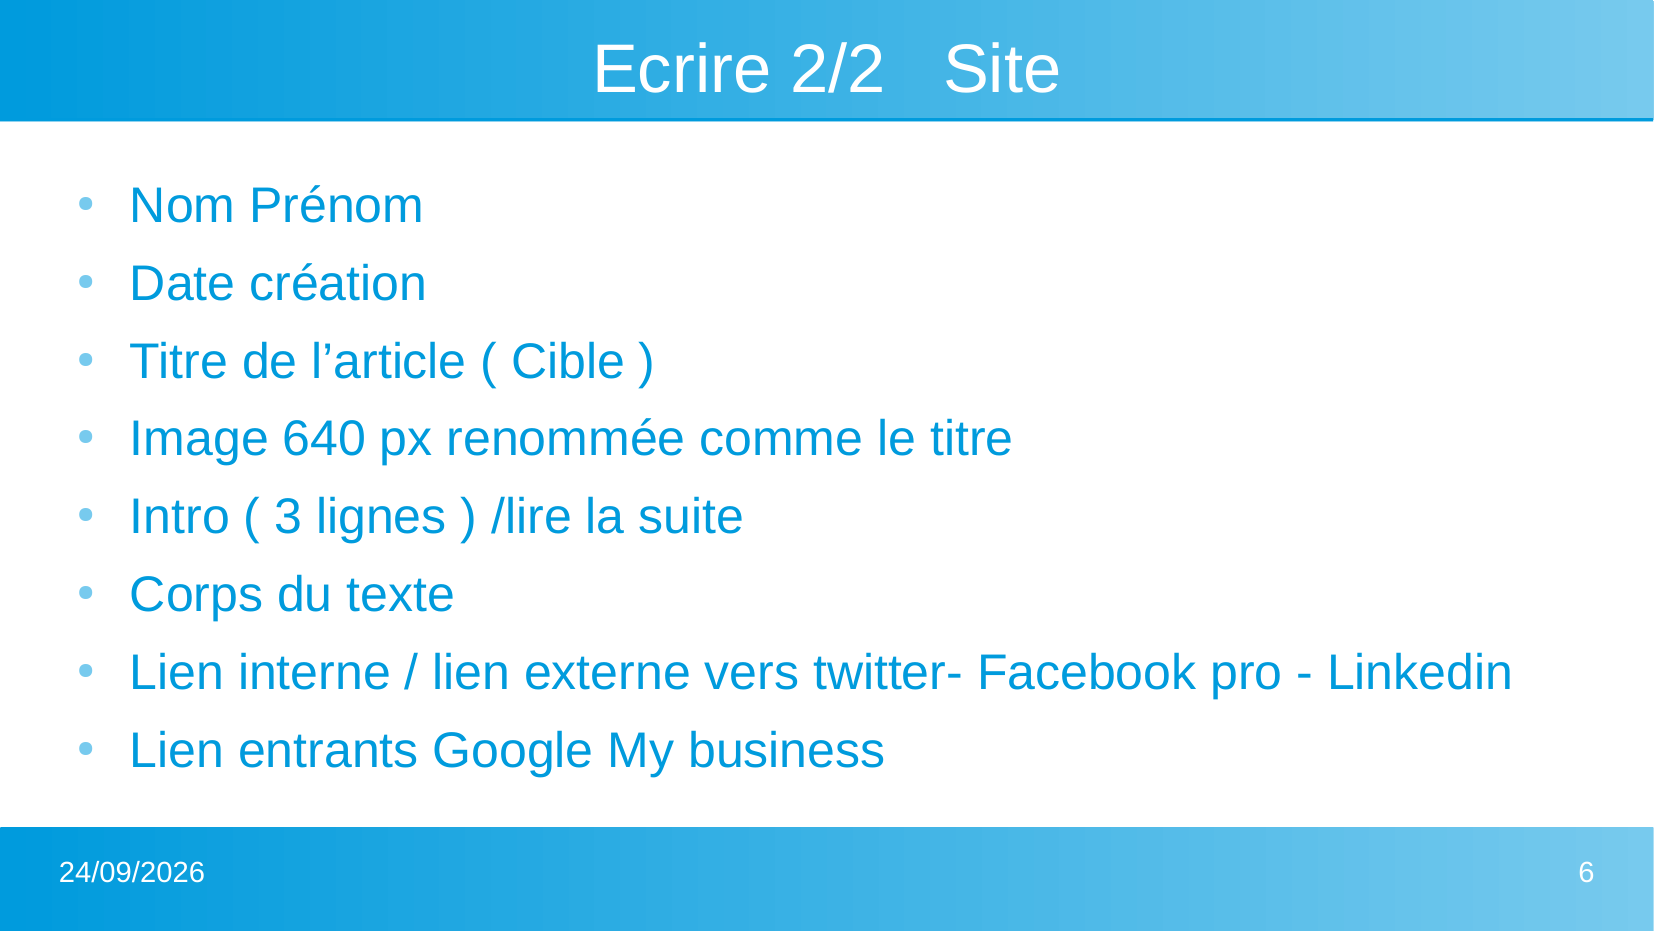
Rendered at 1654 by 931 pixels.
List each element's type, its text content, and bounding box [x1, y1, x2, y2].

list Nom Prénom Date création Titre de l’article ( Cible ) Image 640 px renommée comme le titre Intro ( 3 lignes ) /lire la suite Corps du texte Lien interne / lien externe vers twitter- Facebook pro - Linkedin Lien entrants Google My business [59, 177, 1595, 768]
title Ecrire 2/2 Site [59, 29, 1595, 108]
